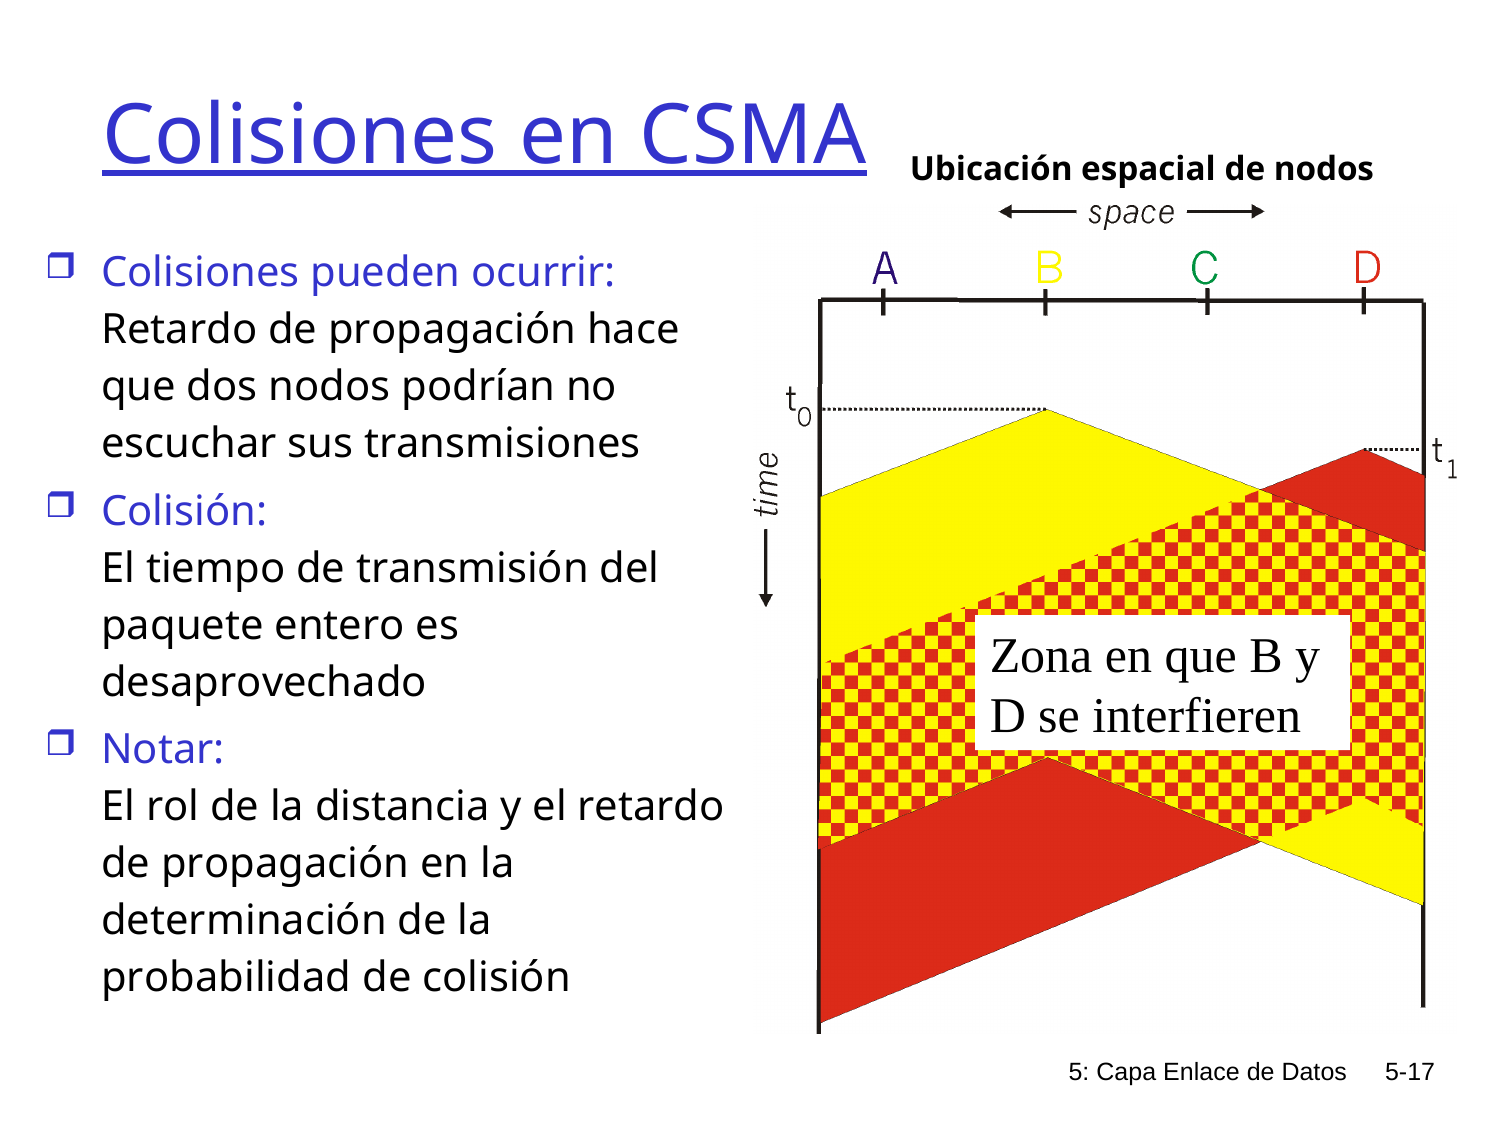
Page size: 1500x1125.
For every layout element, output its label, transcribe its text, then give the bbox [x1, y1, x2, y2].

text_box Ubicación espacial de nodos [894, 139, 1492, 195]
text_box Zona en que B y D se interfieren [975, 615, 1351, 751]
picture [753, 204, 1457, 1034]
list Colisiones pueden ocurrir: Retardo de propagación hace que dos nodos podrían no escuchar sus transmisiones Colisión: El tiempo de transmisión del paquete entero es desaprovechado Notar: El rol de la distancia y el retardo de propagación en la determinación de la probabilidad de colisión [30, 234, 751, 1029]
title Colisiones en CSMA [87, 37, 1363, 225]
